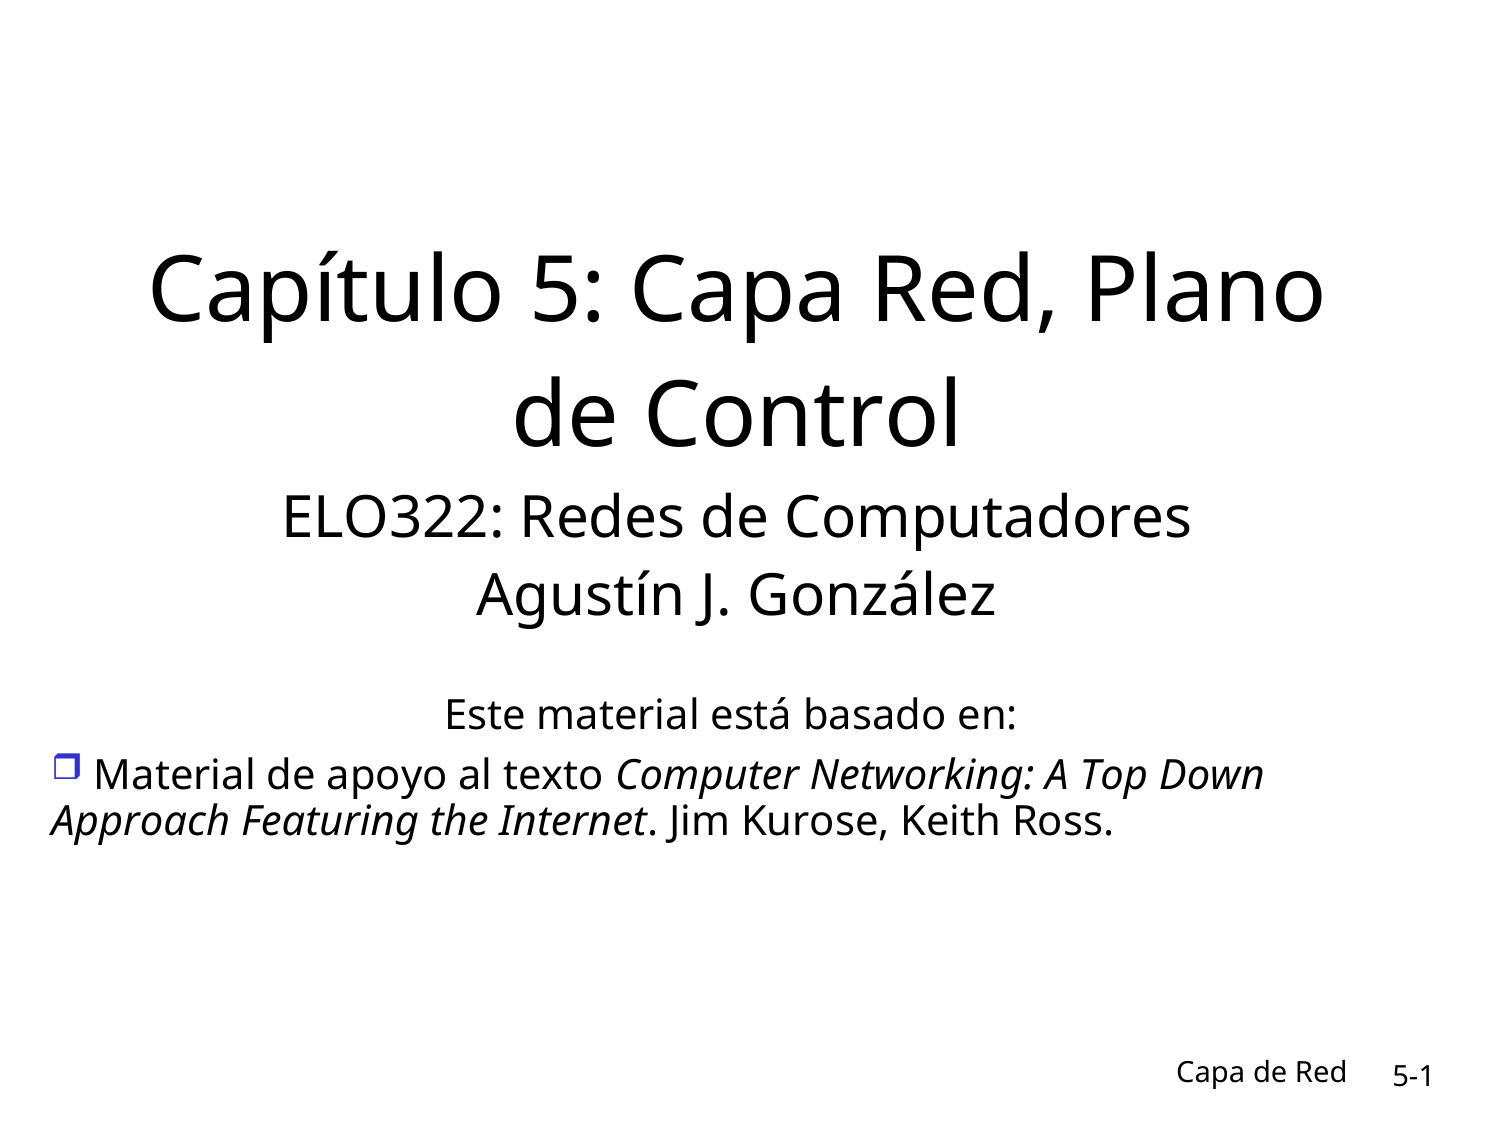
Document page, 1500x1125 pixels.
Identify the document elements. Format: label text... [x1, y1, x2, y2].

title Capítulo 5: Capa Red, Plano de Control [99, 227, 1375, 469]
subtitle ELO322: Redes de Computadores Agustín J. González Este material está basado en: Material de apoyo al texto Computer Networking: A Top Down Approach Featuring the Internet. Jim Kurose, Keith Ross. [36, 479, 1437, 1038]
